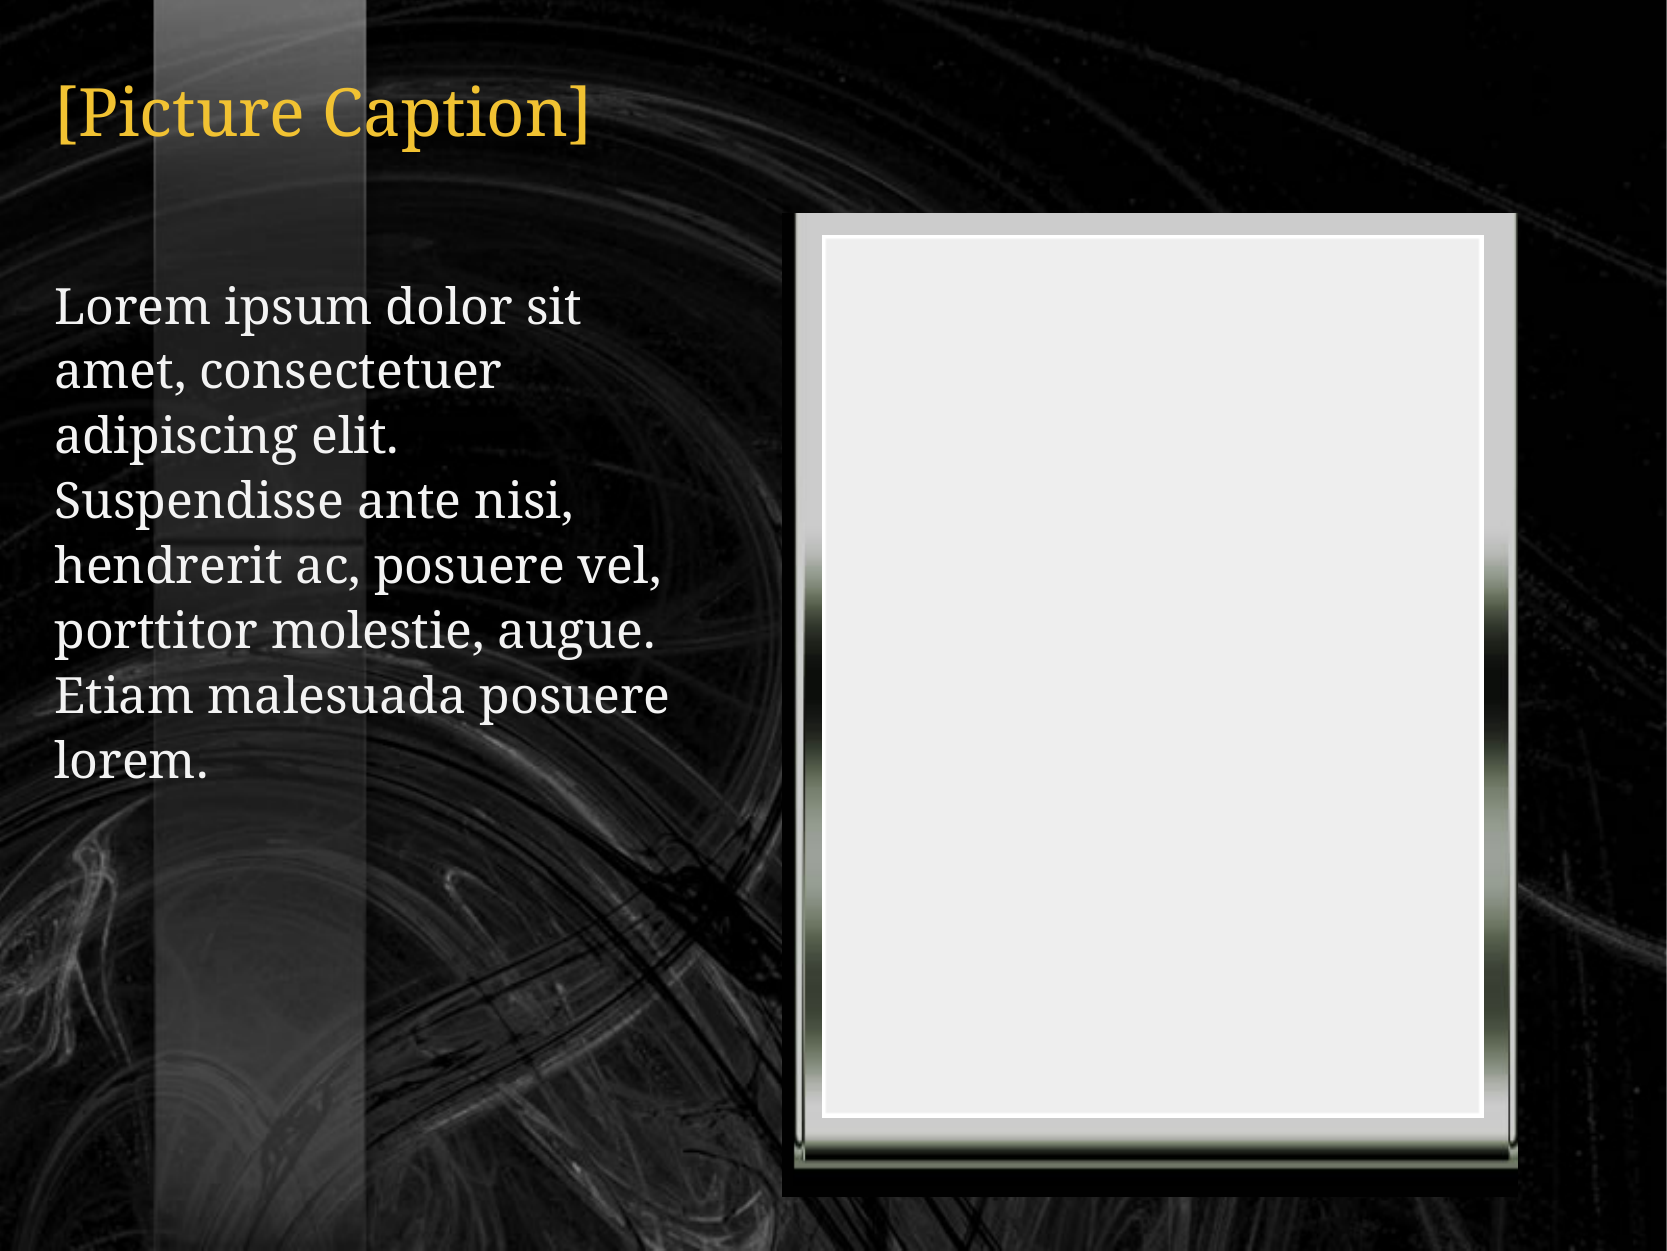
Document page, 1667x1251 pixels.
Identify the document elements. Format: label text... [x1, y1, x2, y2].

title Lorem ipsum dolor sit amet, consectetuer adipiscing elit. Suspendisse ante nisi, hendrerit ac, posuere vel, porttitor molestie, augue. Etiam malesuada posuere lorem. [54, 272, 687, 877]
text_box [Picture Caption] [54, 76, 1187, 153]
picture [0, 0, 1667, 1251]
